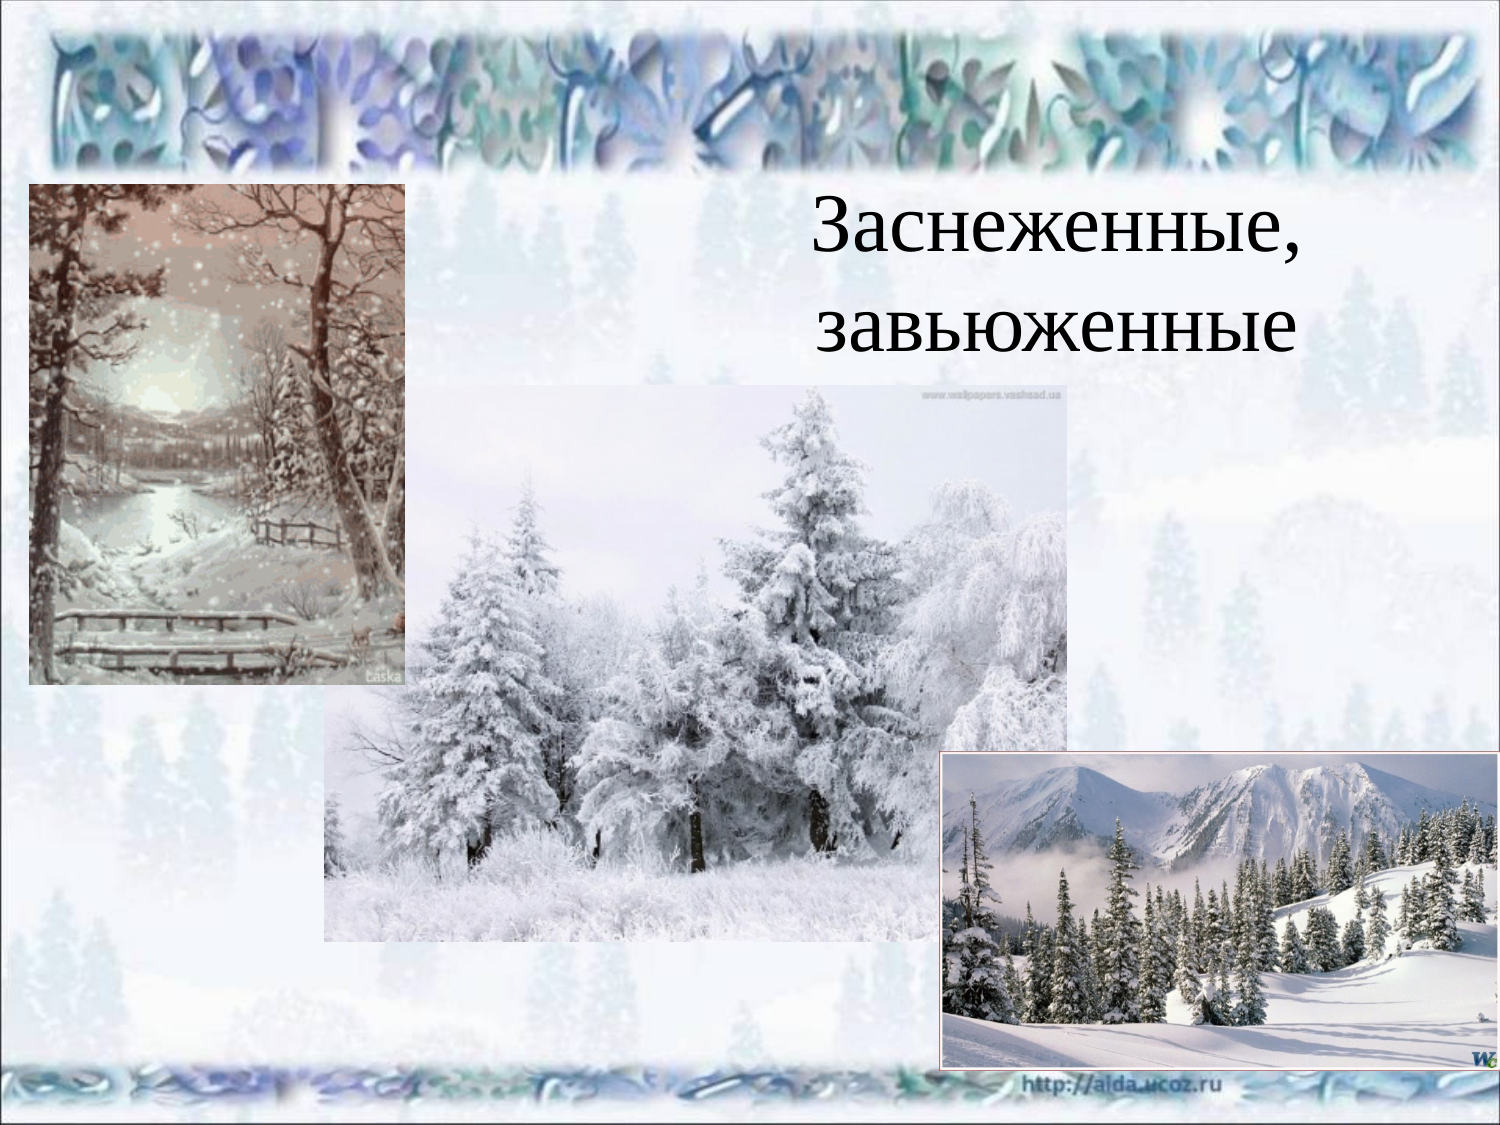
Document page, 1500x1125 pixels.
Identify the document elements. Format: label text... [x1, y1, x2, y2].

text_box Заснеженные, завьюженные [655, 160, 1459, 378]
picture [0, 0, 1500, 1125]
